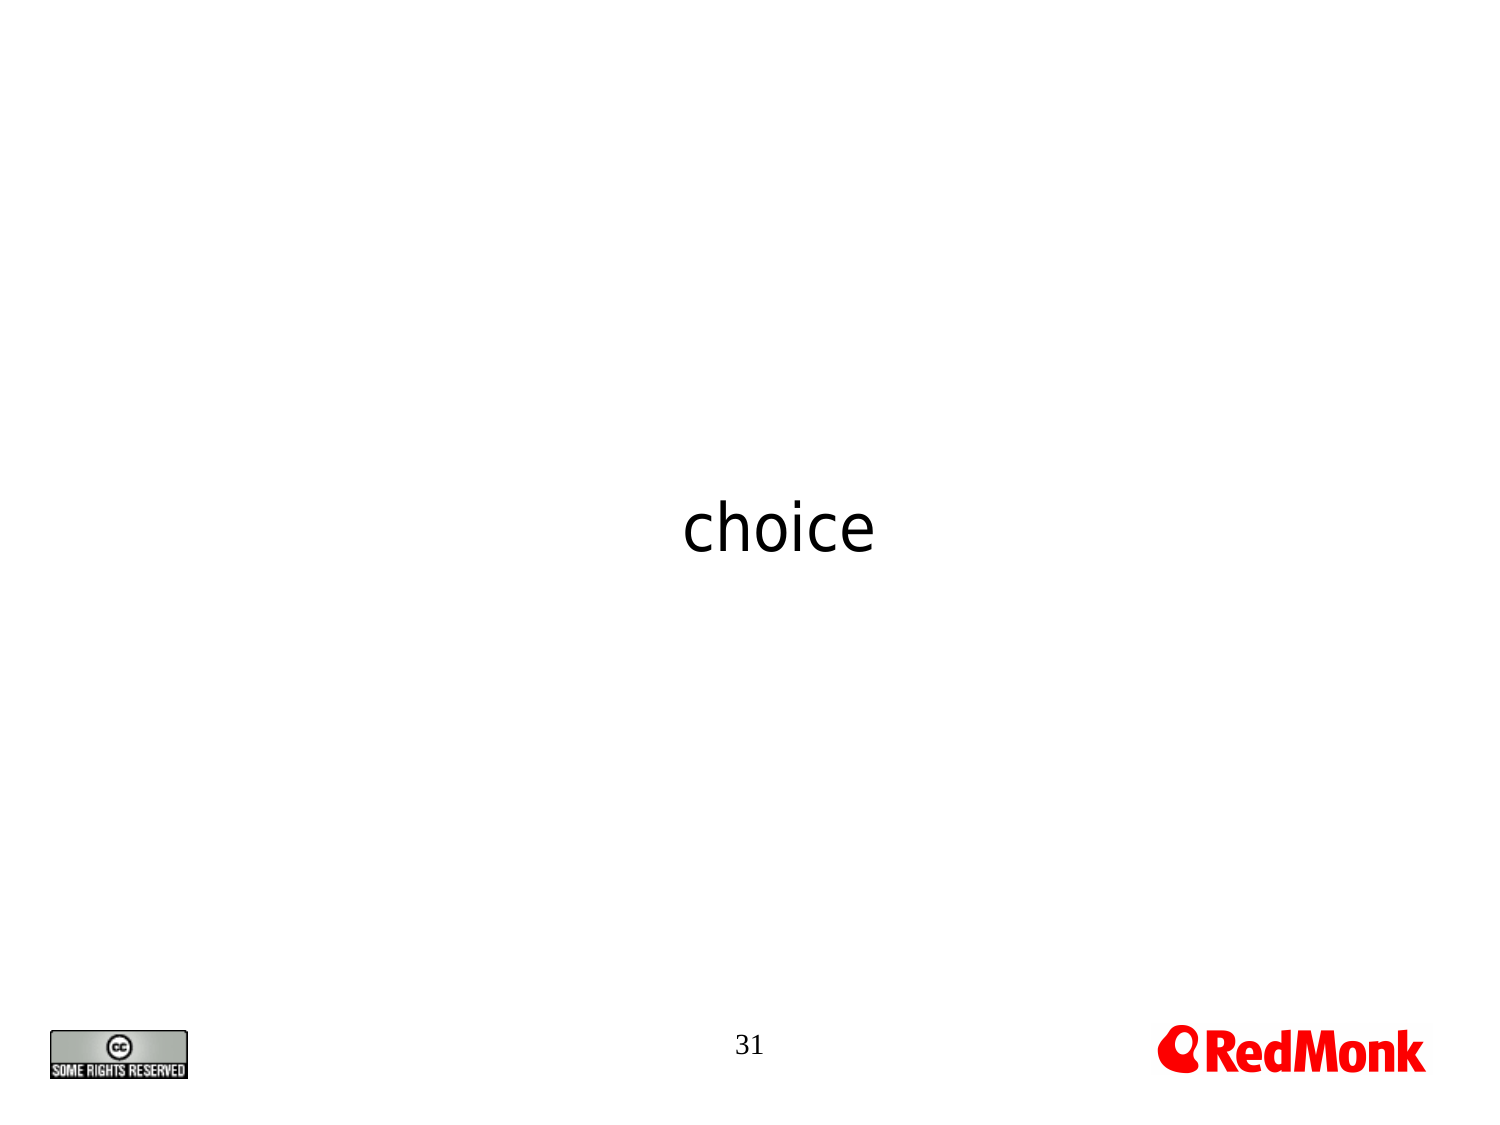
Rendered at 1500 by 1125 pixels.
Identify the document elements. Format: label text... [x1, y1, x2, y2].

picture [50, 1030, 188, 1079]
picture [1151, 1023, 1433, 1075]
text_box choice [104, 486, 1455, 928]
